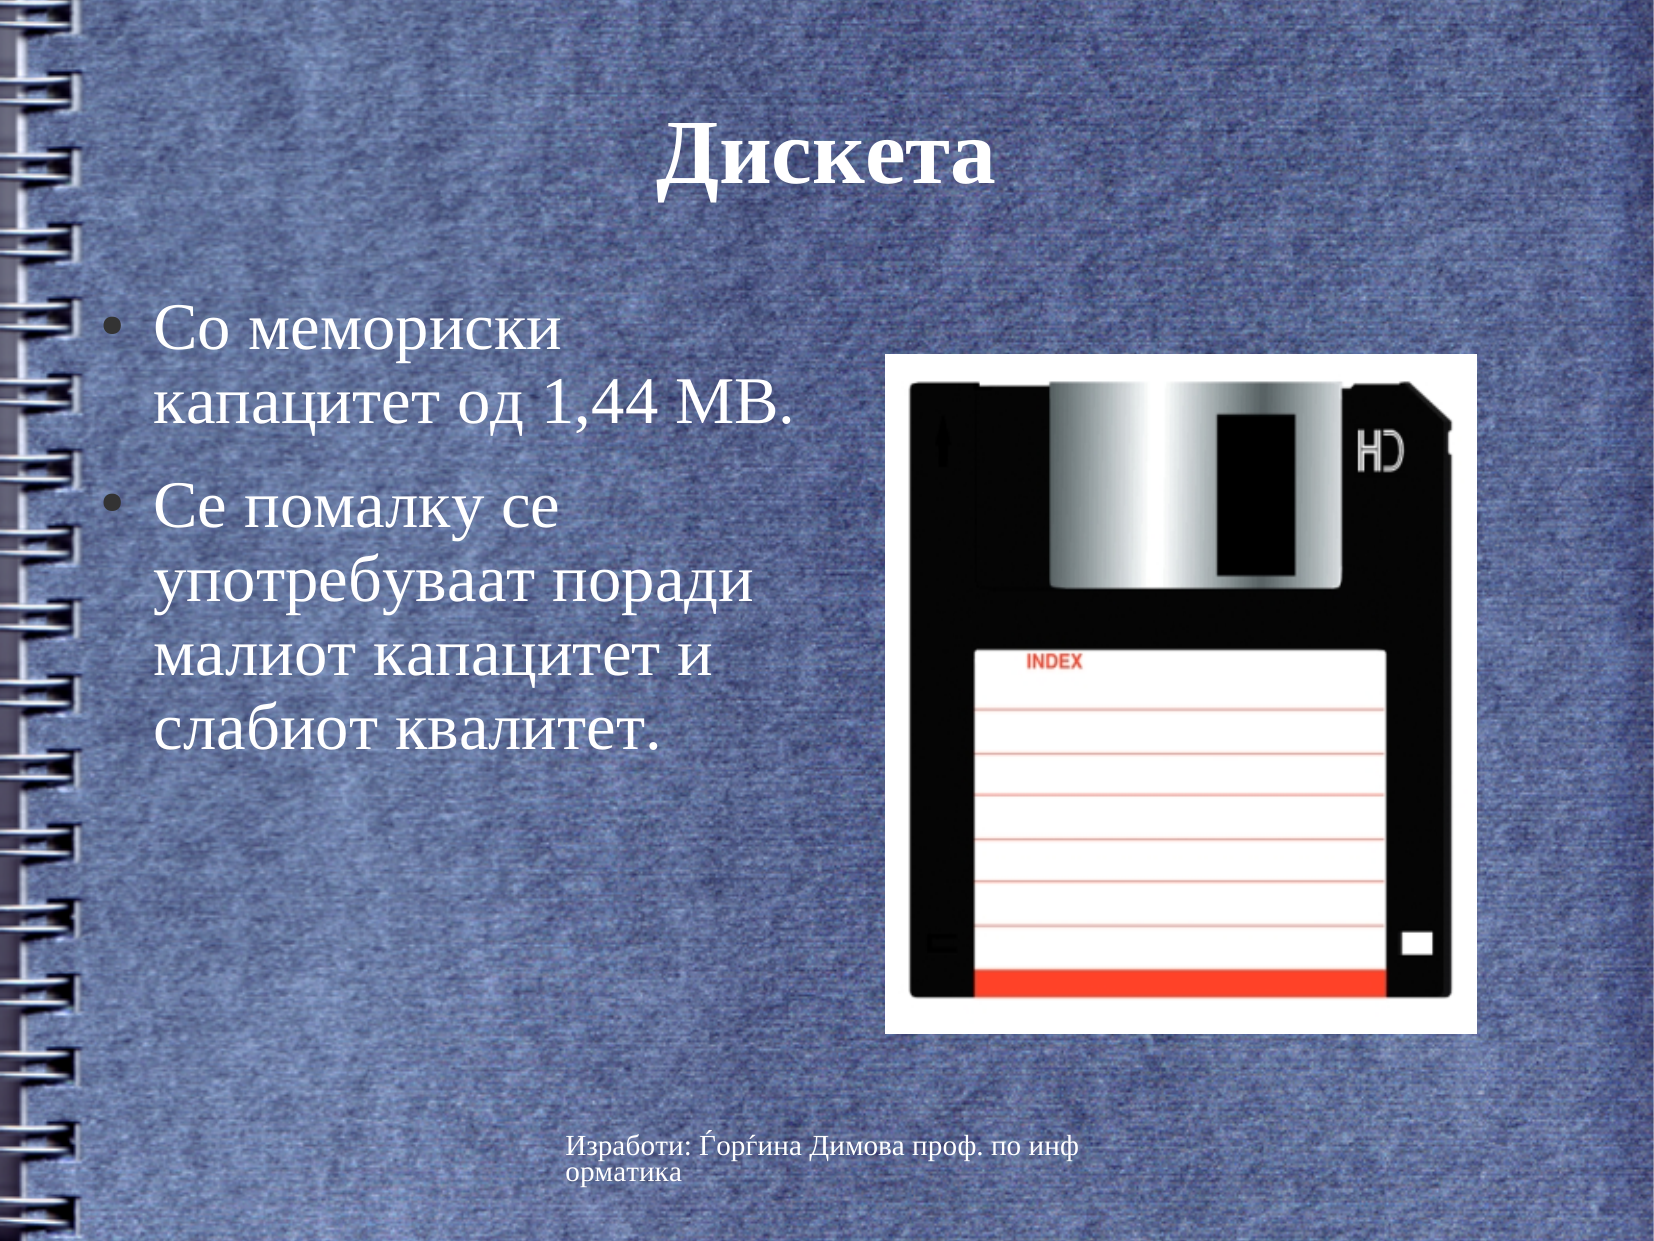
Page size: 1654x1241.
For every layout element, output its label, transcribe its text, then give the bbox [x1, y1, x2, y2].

title Дискета [82, 49, 1571, 257]
picture [0, 0, 1654, 1241]
list Со мемориски капацитет од 1,44 MB. Се помалку се употребуваат поради малиот капацитет и слабиот квалитет. [82, 290, 809, 1109]
